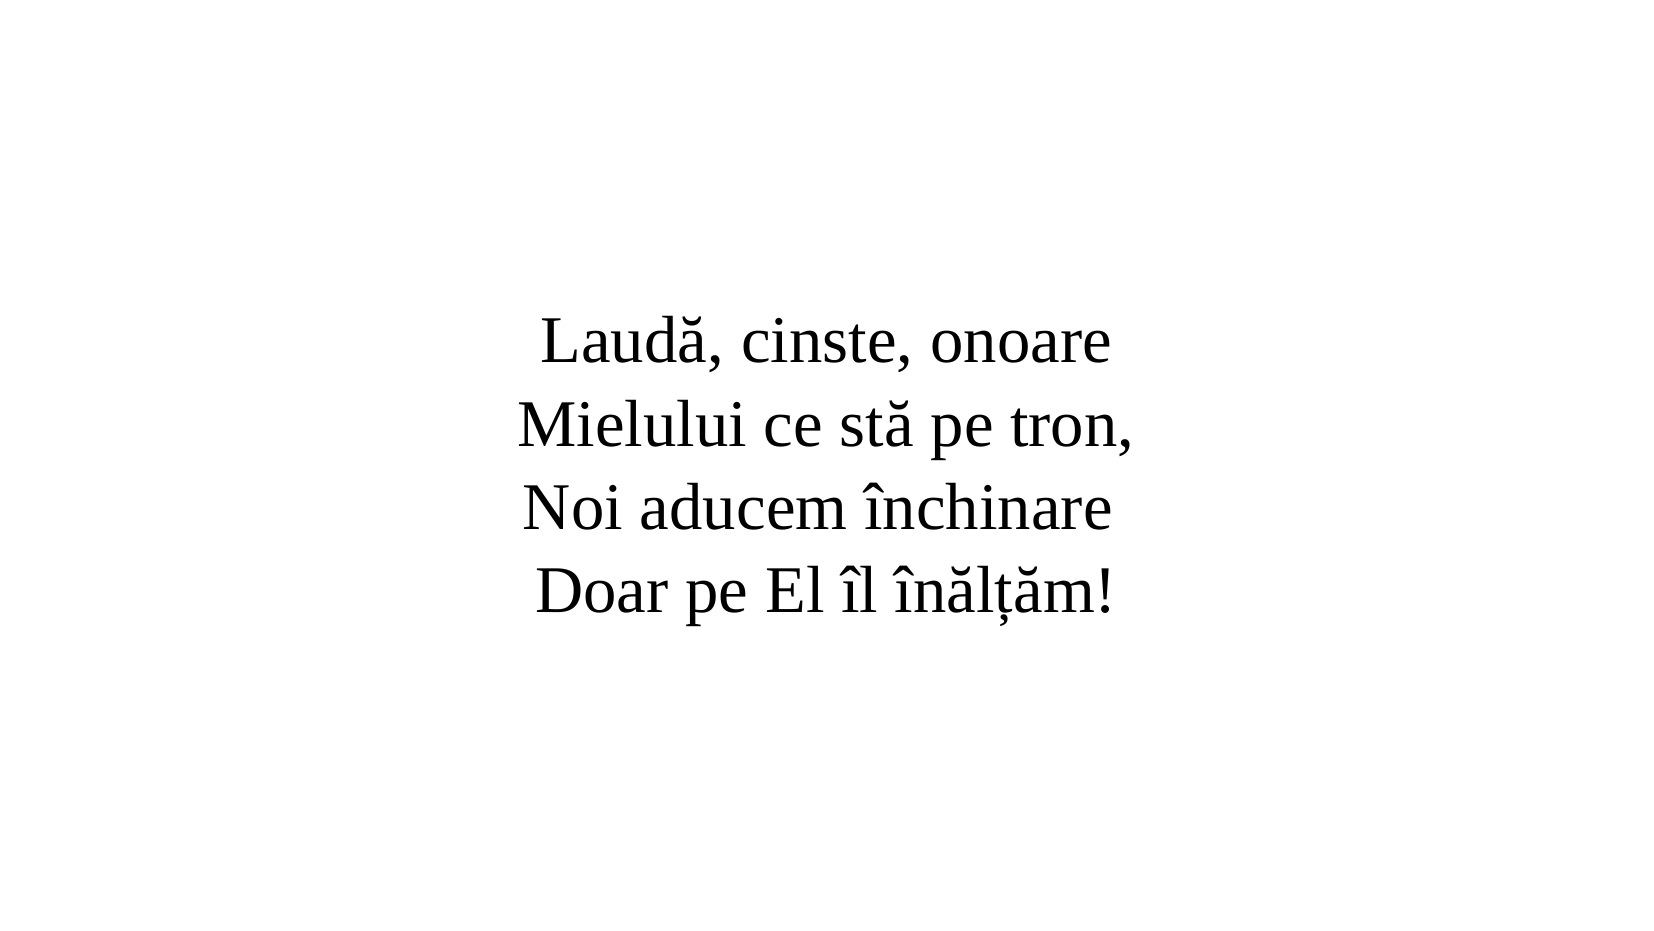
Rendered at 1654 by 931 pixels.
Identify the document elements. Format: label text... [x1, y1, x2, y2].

subtitle Laudă, cinste, onoare Mielului ce stă pe tron, Noi aducem închinare Doar pe El îl înălțăm! [300, 150, 1354, 781]
